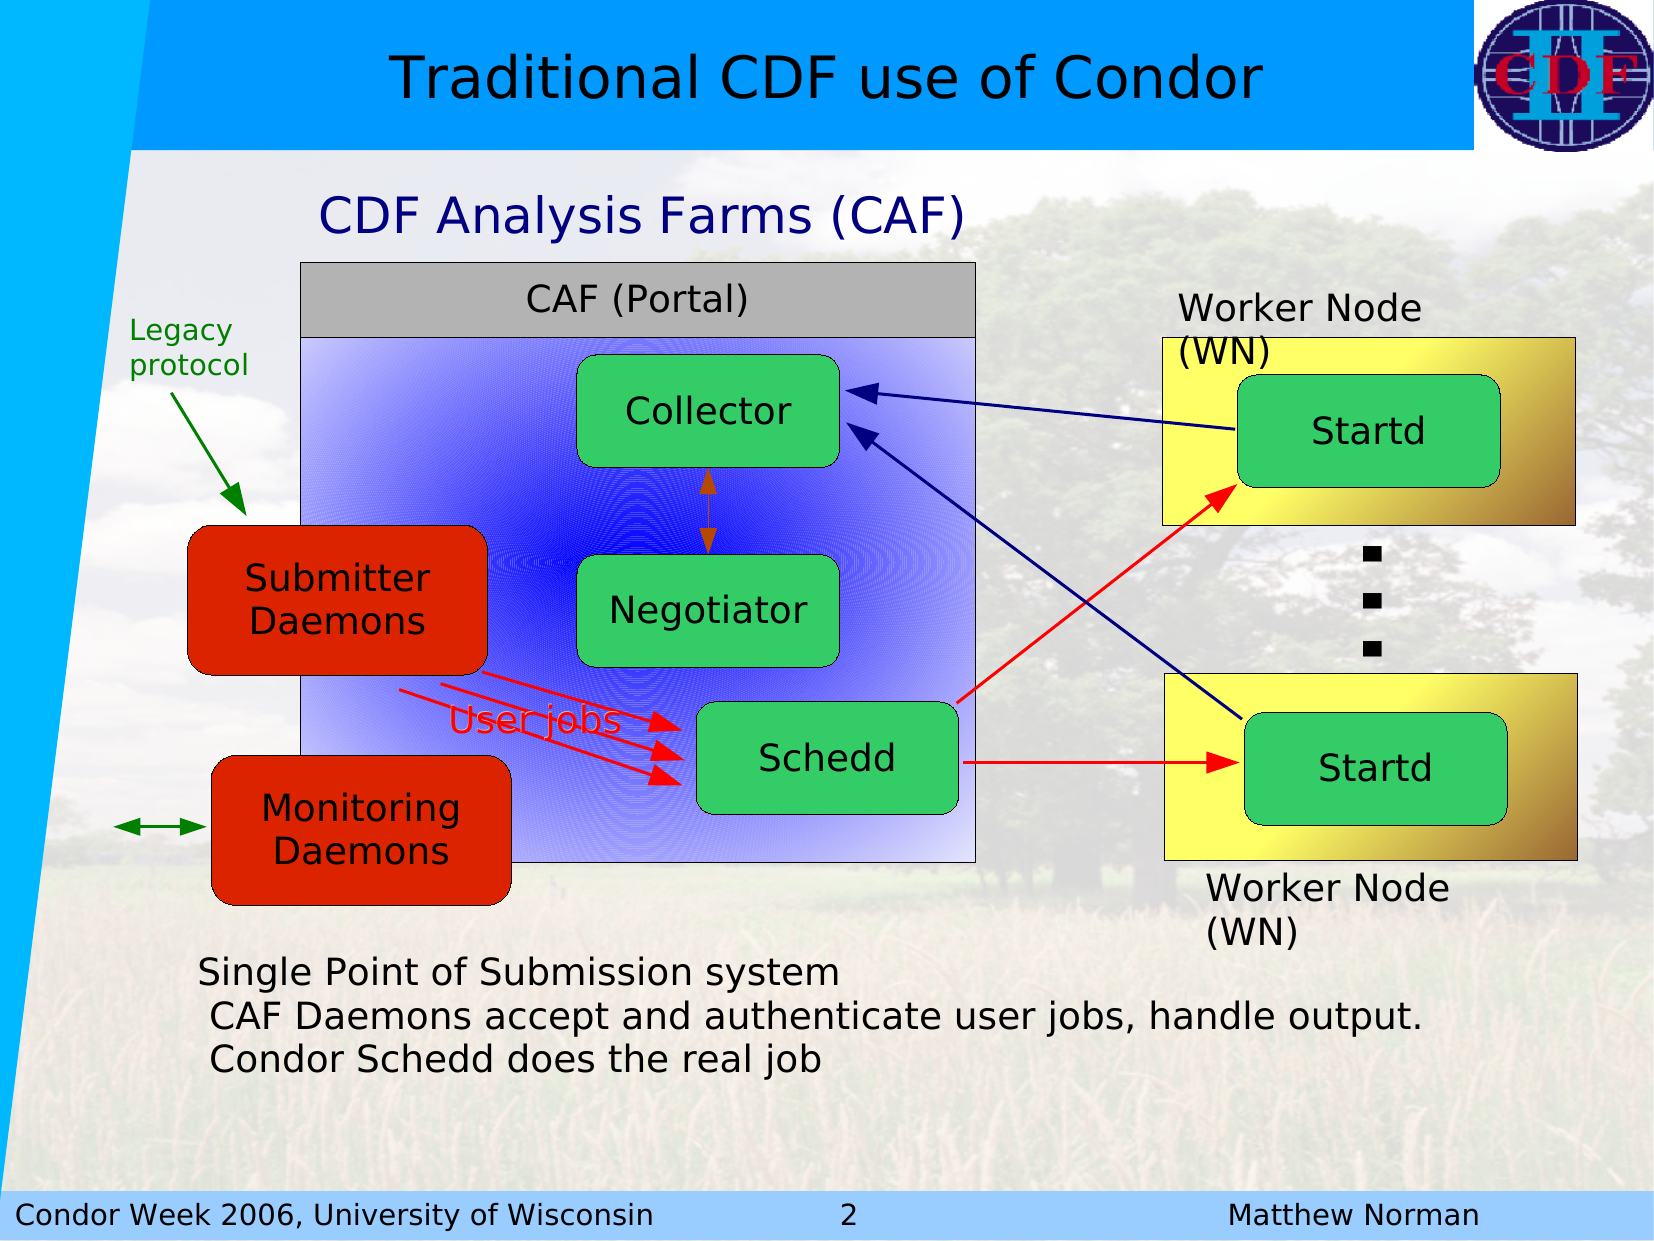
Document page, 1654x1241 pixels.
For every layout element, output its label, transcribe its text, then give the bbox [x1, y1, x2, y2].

text_box ... [1320, 515, 1510, 686]
text_box [1238, 338, 1249, 359]
text_box Legacy protocol [114, 306, 267, 390]
text_box Schedd [696, 701, 959, 815]
text_box CAF (Portal) [300, 262, 976, 338]
text_box Traditional CDF use of Condor [320, 37, 1334, 121]
text_box CDF Analysis Farms (CAF) [273, 179, 1013, 253]
text_box [1196, 338, 1207, 359]
text_box Submitter Daemons [187, 525, 488, 676]
text_box [1164, 673, 1578, 861]
text_box User jobs [433, 691, 634, 750]
text_box Collector [576, 354, 840, 468]
text_box Startd [1237, 374, 1501, 488]
text_box Worker Node (WN) [1190, 859, 1566, 918]
text_box [1212, 338, 1223, 359]
text_box Monitoring Daemons [211, 755, 512, 906]
text_box Negotiator [576, 554, 840, 668]
text_box Worker Node (WN) [1162, 279, 1538, 338]
text_box Single Point of Submission system CAF Daemons accept and authenticate user jobs, handle output. Condor Schedd does the real job [182, 943, 1500, 1089]
text_box Startd [1244, 712, 1508, 826]
text_box [300, 338, 976, 863]
text_box [1162, 337, 1576, 526]
picture [1474, 0, 1654, 152]
